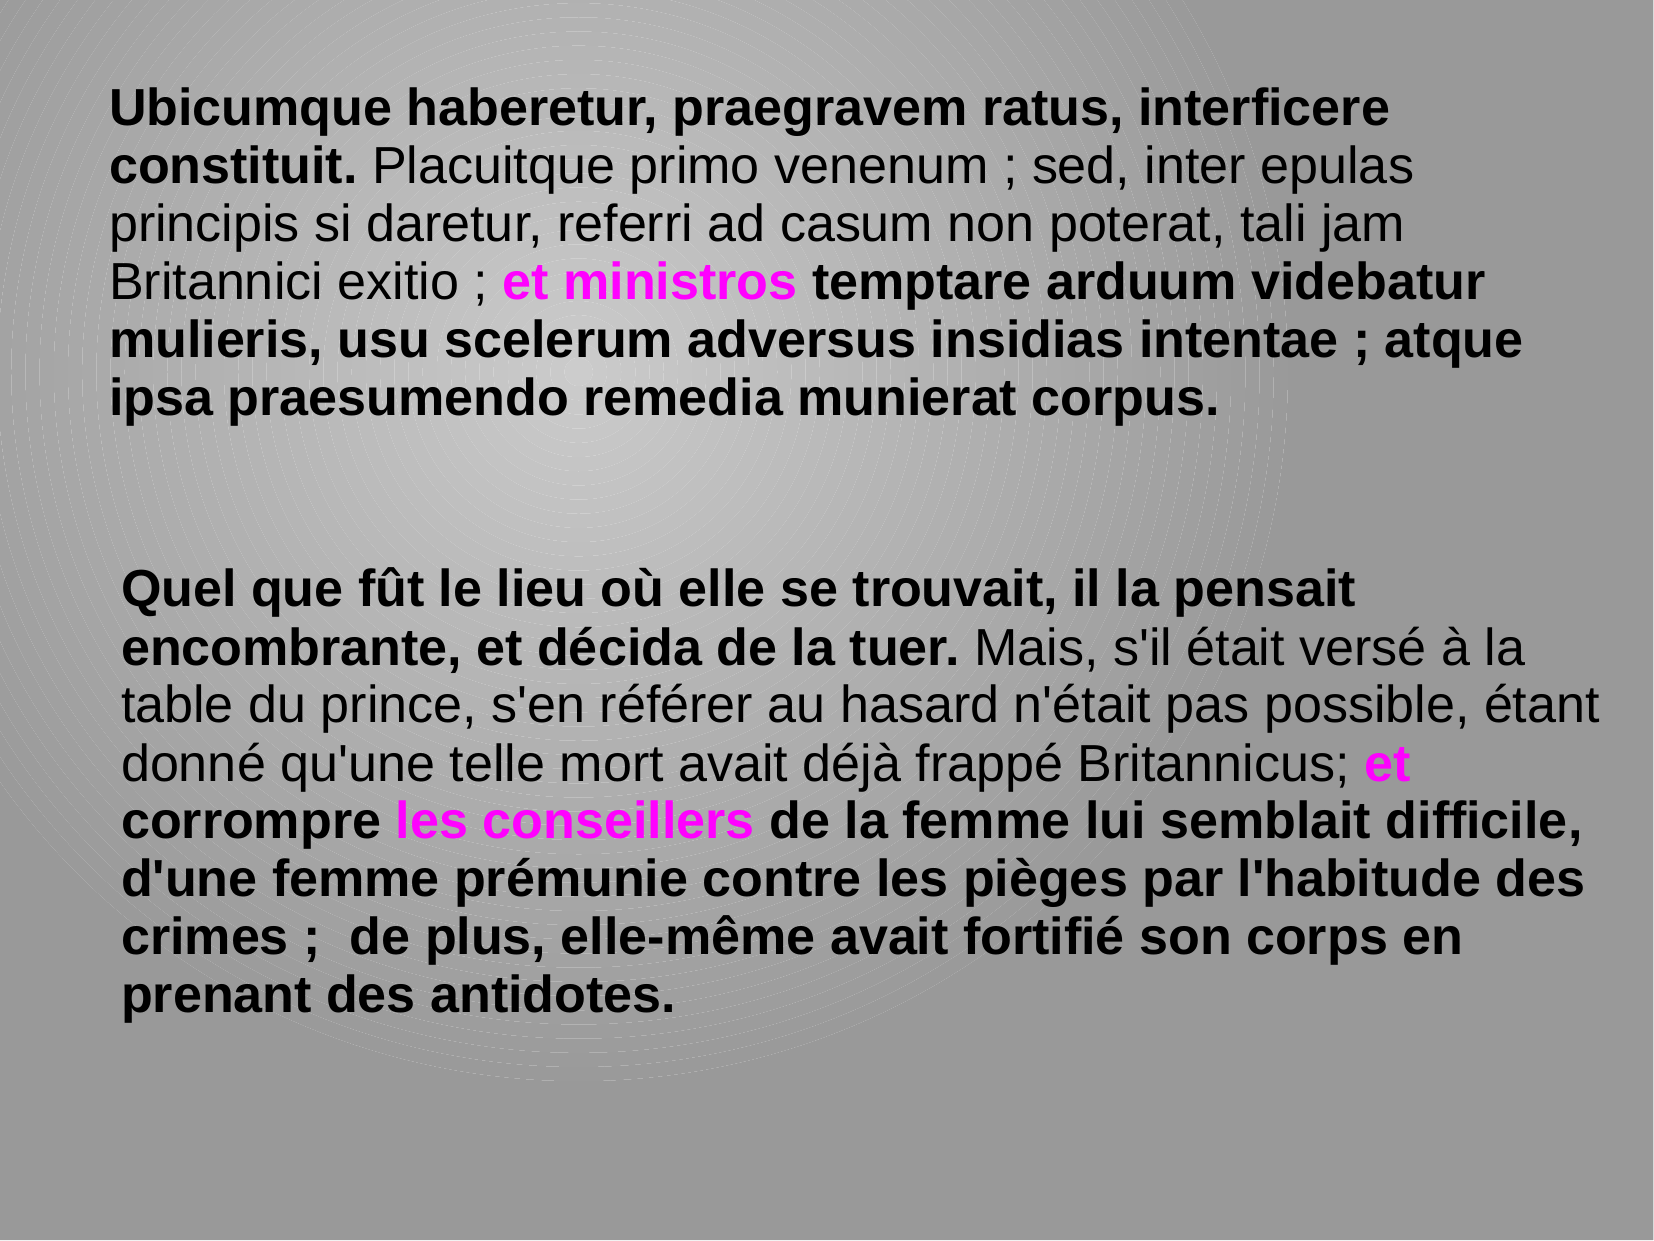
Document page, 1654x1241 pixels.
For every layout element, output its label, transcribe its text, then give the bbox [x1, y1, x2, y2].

text_box Ubicumque haberetur, praegravem ratus, interficere constituit. Placuitque primo venenum ; sed, inter epulas principis si daretur, referri ad casum non poterat, tali jam Britannici exitio ; et ministros temptare arduum videbatur mulieris, usu scelerum adversus insidias intentae ; atque ipsa praesumendo remedia munierat corpus. [94, 70, 1583, 440]
text_box Quel que fût le lieu où elle se trouvait, il la pensait encombrante, et décida de la tuer. Mais, s'il était versé à la table du prince, s'en référer au hasard n'était pas possible, étant donné qu'une telle mort avait déjà frappé Britannicus; et corrompre les conseillers de la femme lui semblait difficile, d'une femme prémunie contre les pièges par l'habitude des crimes ; de plus, elle-même avait fortifié son corps en prenant des antidotes. [106, 552, 1619, 1040]
